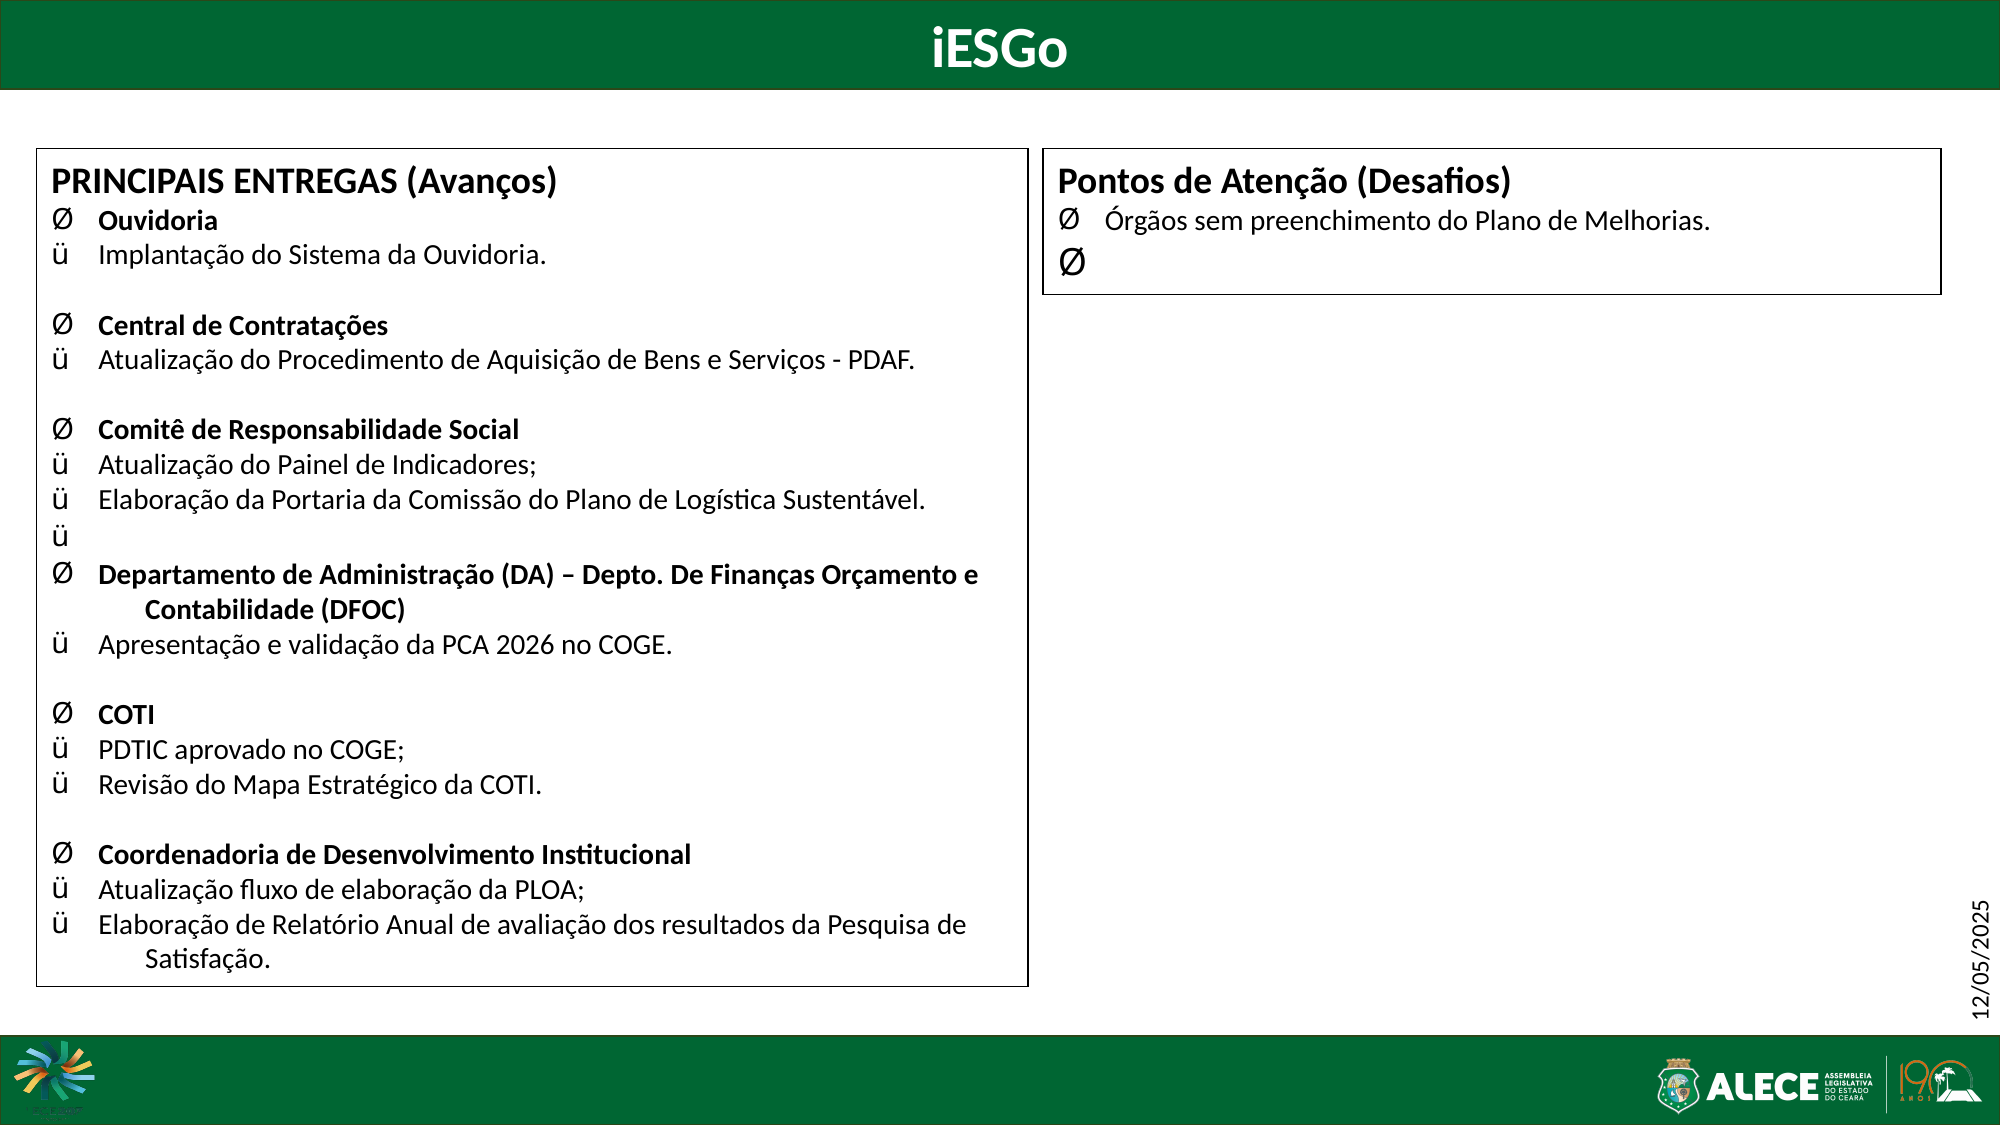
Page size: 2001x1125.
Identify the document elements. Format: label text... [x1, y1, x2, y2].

text_box PRINCIPAIS ENTREGAS (Avanços) Ouvidoria Implantação do Sistema da Ouvidoria. Central de Contratações Atualização do Procedimento de Aquisição de Bens e Serviços - PDAF. Comitê de Responsabilidade Social Atualização do Painel de Indicadores; Elaboração da Portaria da Comissão do Plano de Logística Sustentável. Departamento de Administração (DA) – Depto. De Finanças Orçamento e Contabilidade (DFOC) Apresentação e validação da PCA 2026 no COGE. COTI PDTIC aprovado no COGE; Revisão do Mapa Estratégico da COTI. Coordenadoria de Desenvolvimento Institucional Atualização fluxo de elaboração da PLOA; Elaboração de Relatório Anual de avaliação dos resultados da Pesquisa de Satisfação. [36, 148, 1028, 987]
text_box iESGo [0, 0, 2000, 89]
picture [1625, 982, 2000, 1125]
text_box 12/05/2025 [1956, 883, 2000, 982]
text_box Pontos de Atenção (Desafios) Órgãos sem preenchimento do Plano de Melhorias. [1042, 148, 1941, 290]
text_box [0, 1036, 1625, 1125]
